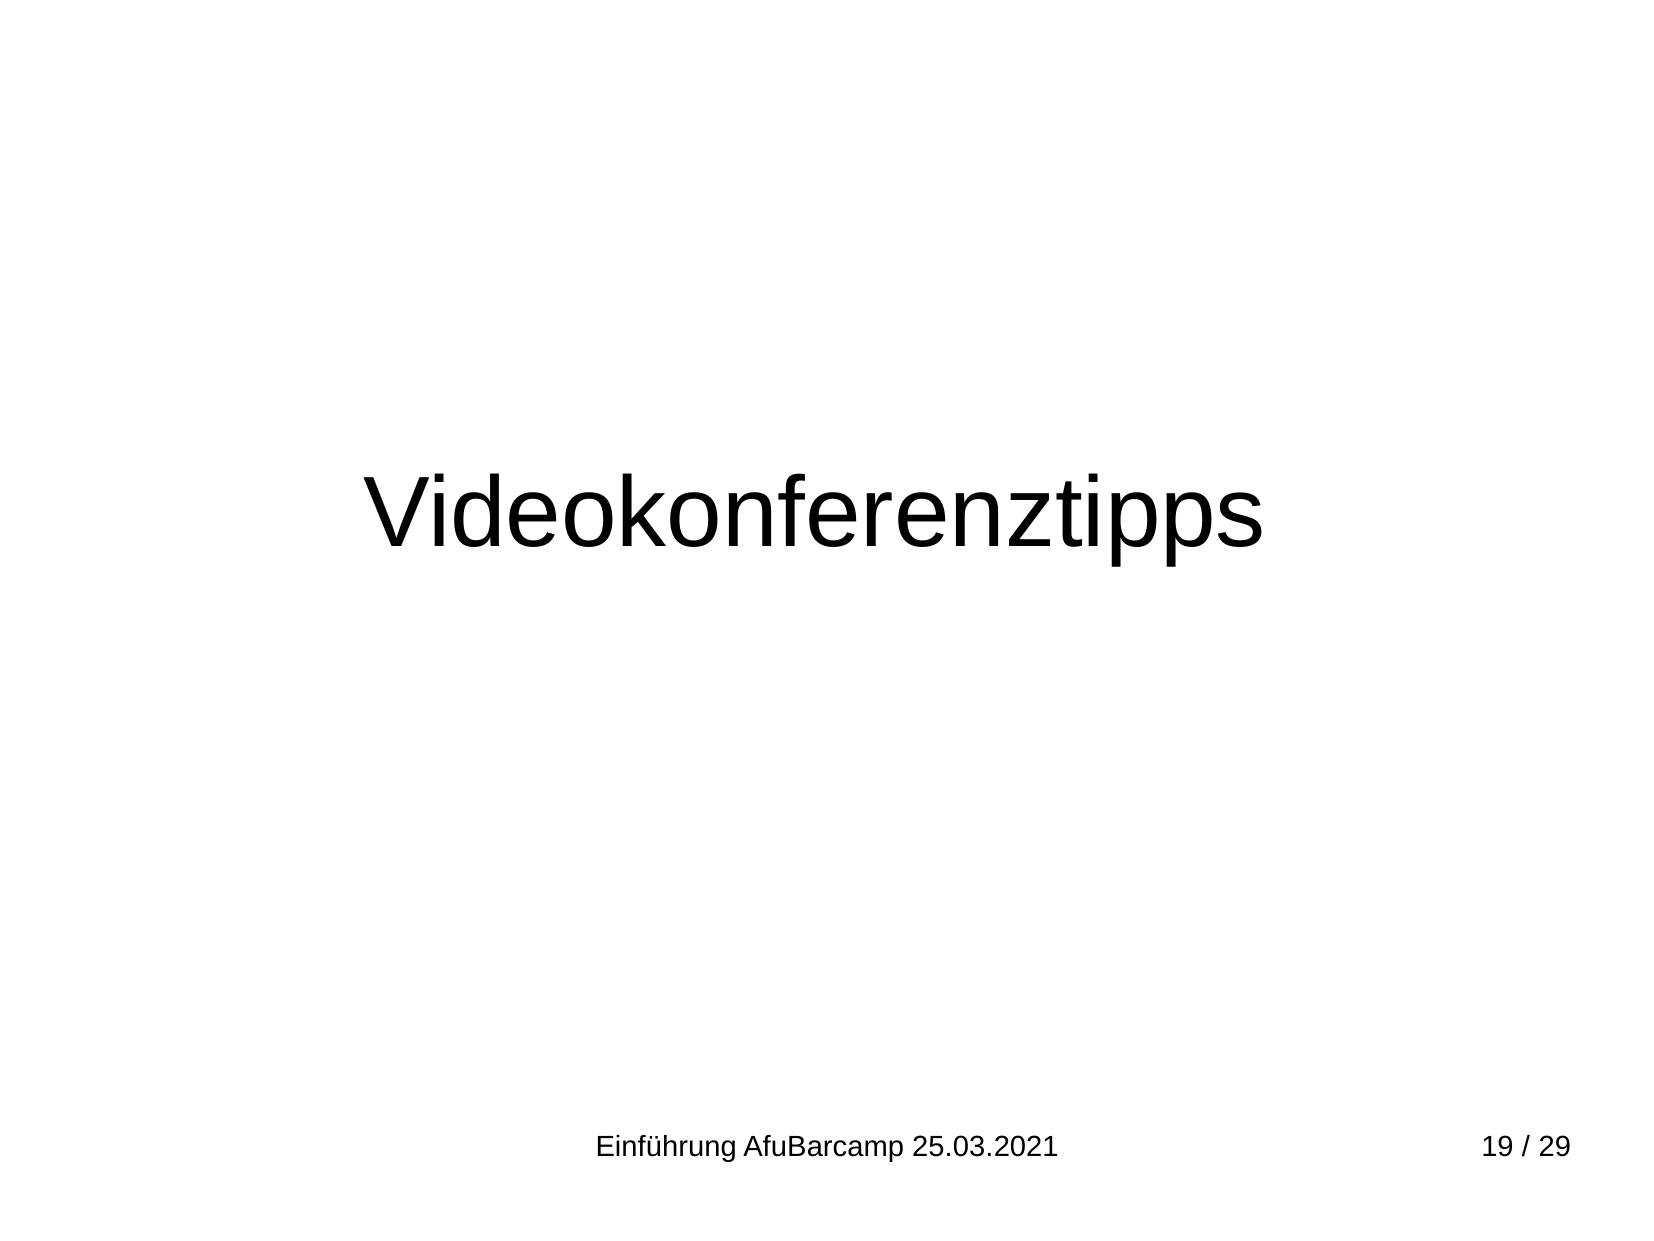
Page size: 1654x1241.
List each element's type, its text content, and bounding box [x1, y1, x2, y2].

list Videokonferenztipps [236, 455, 1394, 768]
